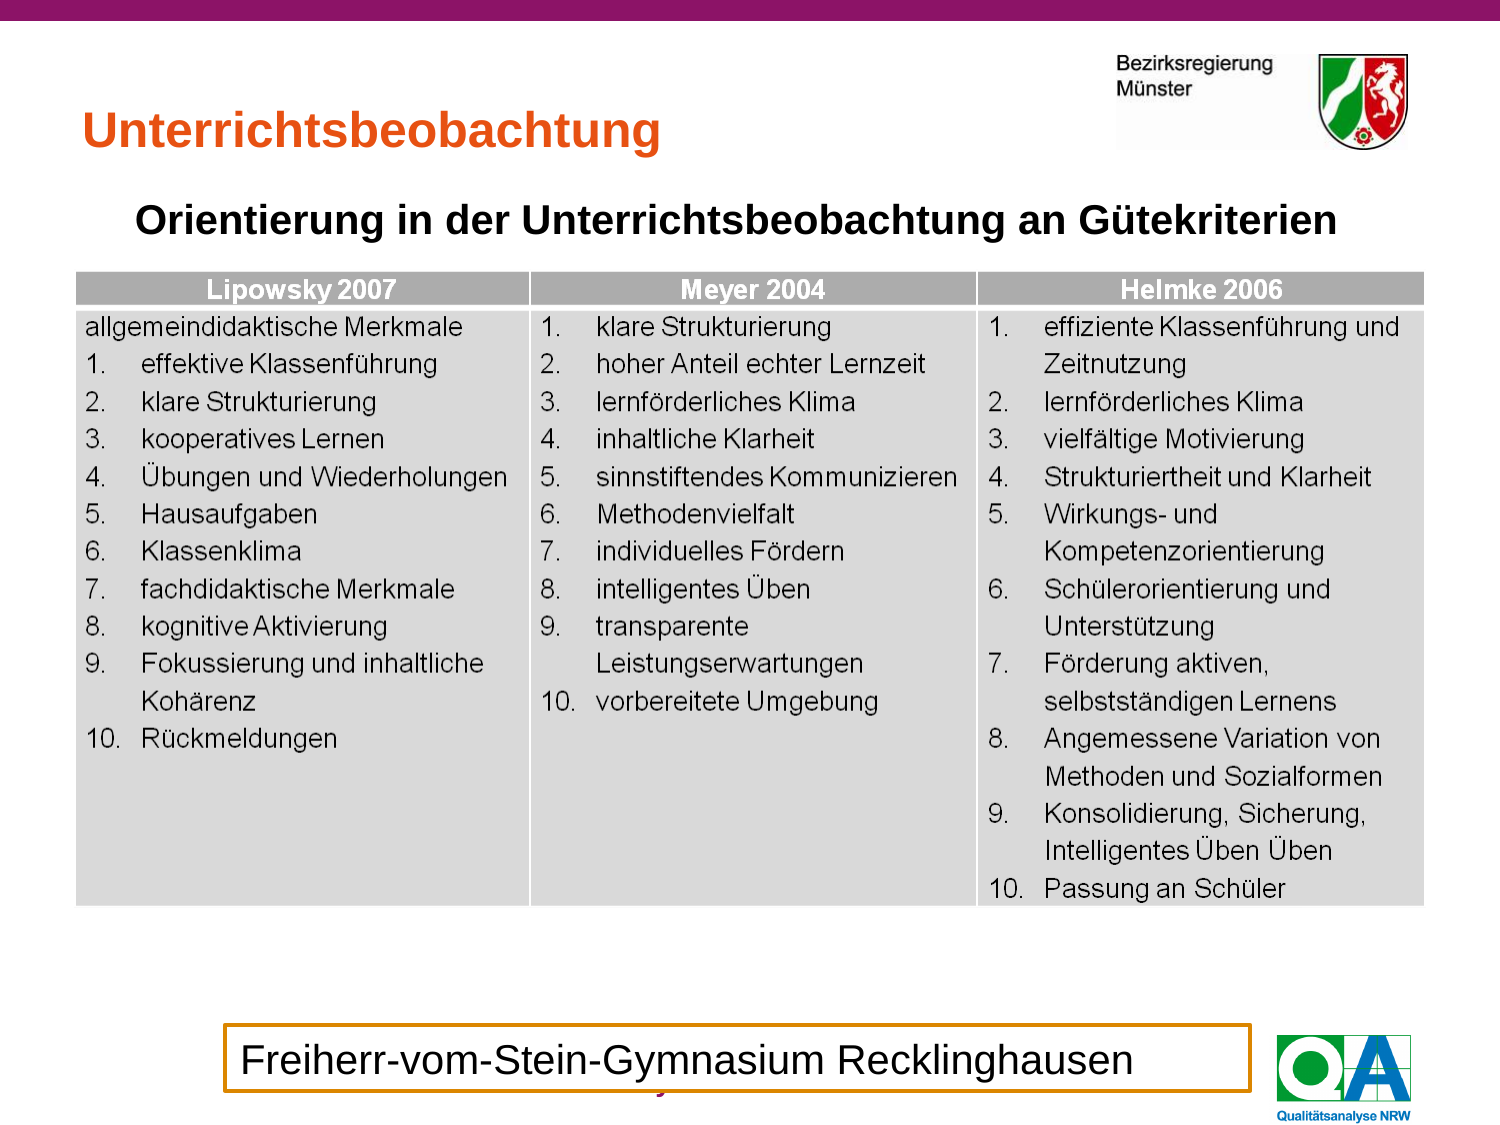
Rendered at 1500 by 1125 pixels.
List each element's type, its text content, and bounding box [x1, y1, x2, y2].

text_box Freiherr-vom-Stein-Gymnasium Recklinghausen [225, 1025, 1251, 1091]
picture [63, 260, 1437, 920]
text_box Orientierung in der Unterrichtsbeobachtung an Gütekriterien [120, 185, 1417, 250]
text_box Unterrichtsbeobachtung [53, 90, 869, 166]
